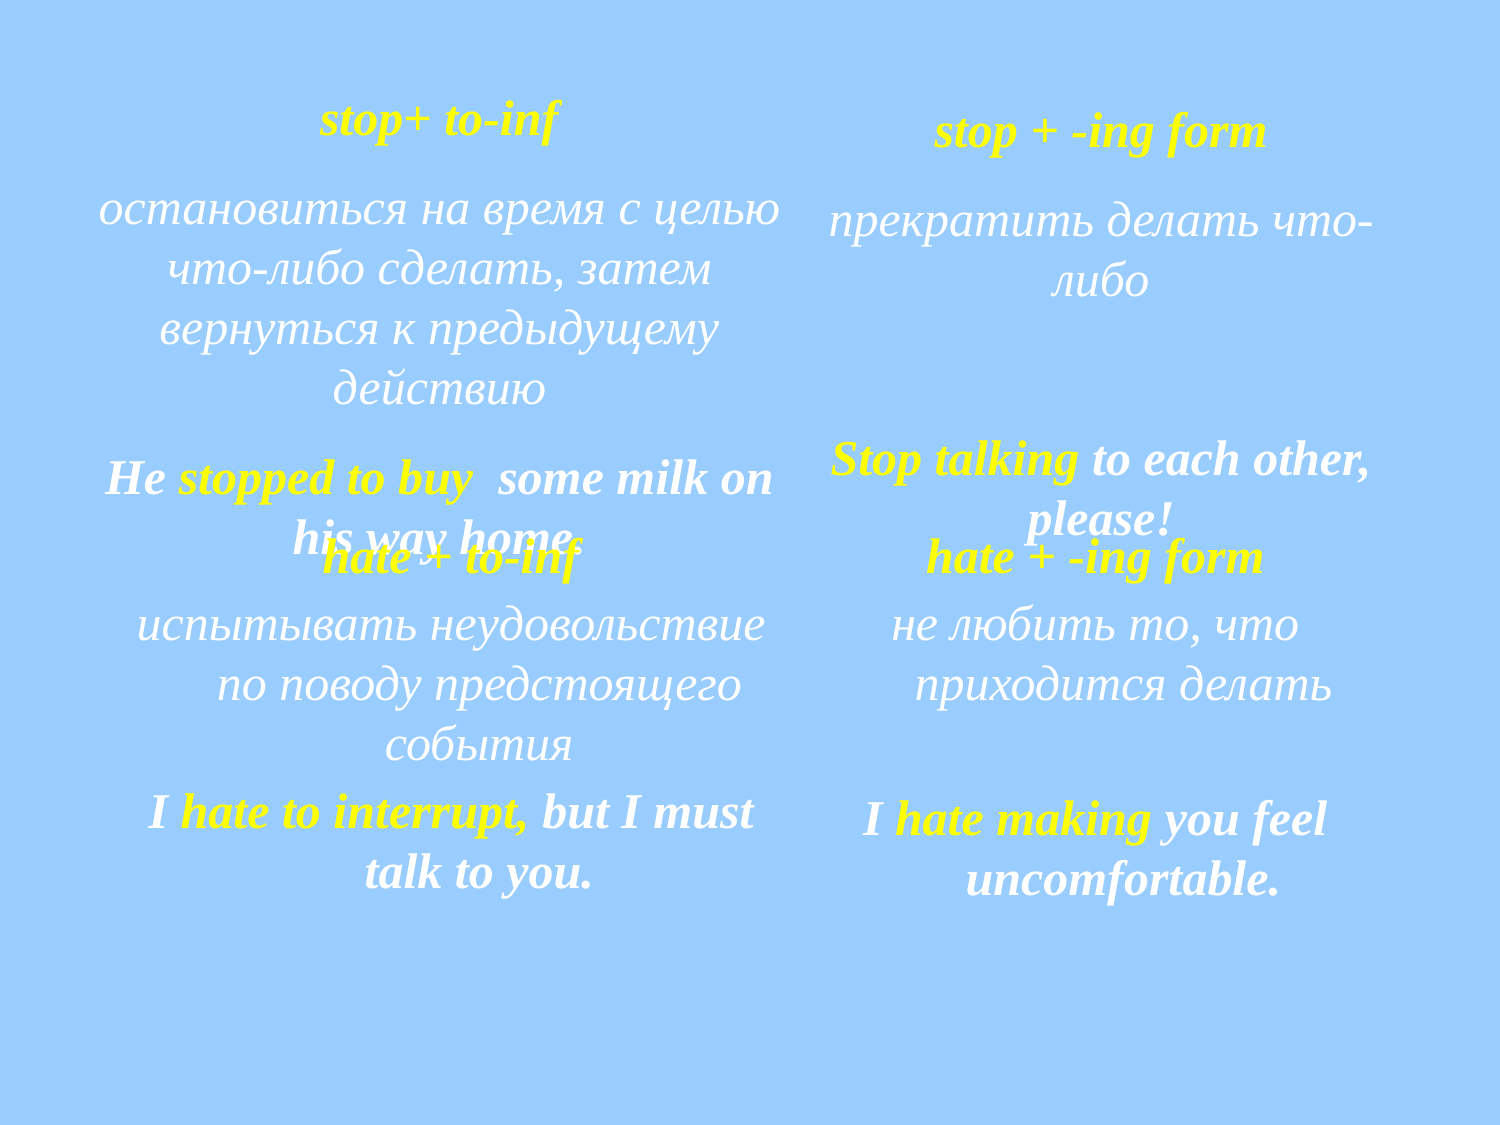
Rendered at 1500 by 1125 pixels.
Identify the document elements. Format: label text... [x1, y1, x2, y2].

list stop+ to-inf остановиться на время с целью что-либо сделать, затем вернуться к предыдущему действию He stopped to buy some milk on his way home. [58, 70, 821, 836]
list stop + -ing form прекратить делать что-либо Stop talking to each other, please! [796, 82, 1406, 515]
text_box hate + to-inf испытывать неудовольствие по поводу предстоящего события I hate to interrupt, but I must talk to you. [93, 515, 809, 1032]
text_box hate + -ing form не любить то, что приходится делать I hate making you feel uncomfortable. [773, 515, 1418, 981]
